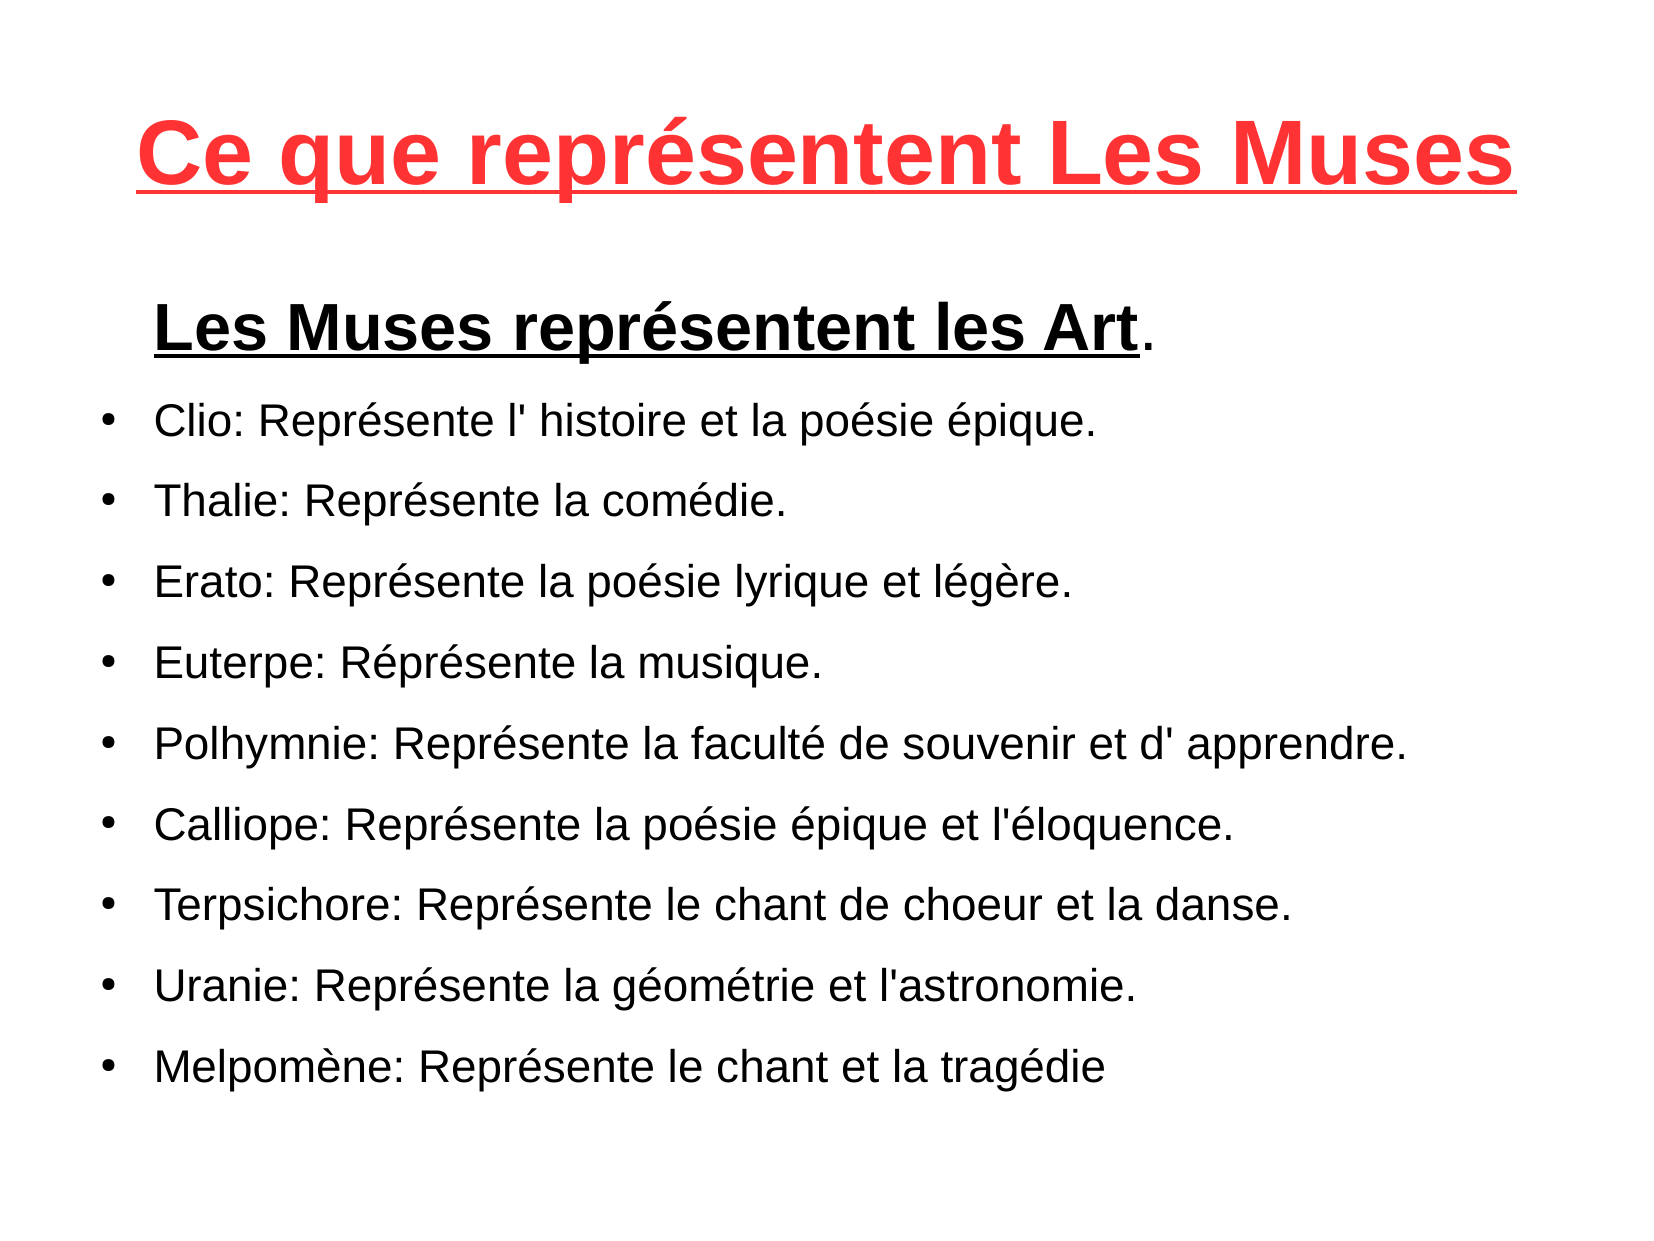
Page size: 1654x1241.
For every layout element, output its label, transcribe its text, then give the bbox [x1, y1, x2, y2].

list Les Muses représentent les Art. Clio: Représente l' histoire et la poésie épique. Thalie: Représente la comédie. Erato: Représente la poésie lyrique et légère. Euterpe: Réprésente la musique. Polhymnie: Représente la faculté de souvenir et d' apprendre. Calliope: Représente la poésie épique et l'éloquence. Terpsichore: Représente le chant de choeur et la danse. Uranie: Représente la géométrie et l'astronomie. Melpomène: Représente le chant et la tragédie [82, 290, 1571, 1109]
title Ce que représentent Les Muses [82, 49, 1571, 257]
